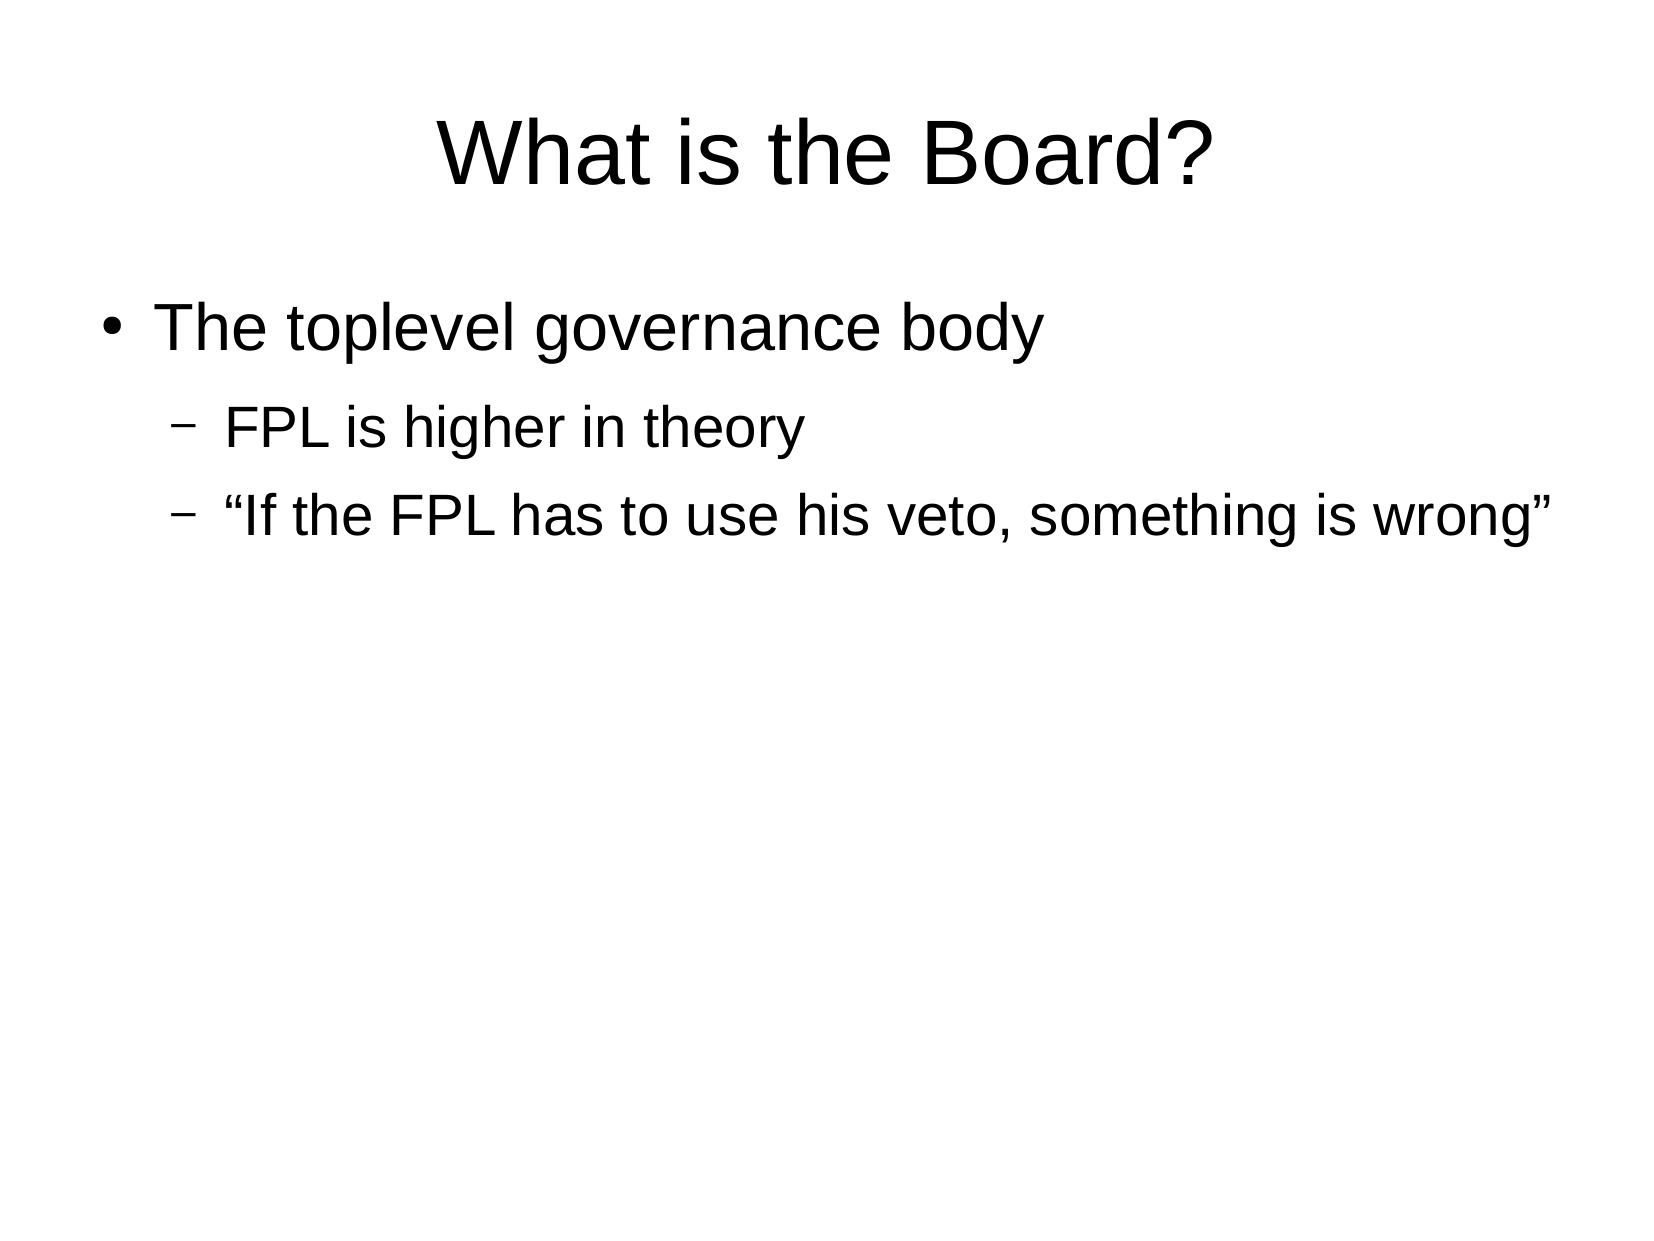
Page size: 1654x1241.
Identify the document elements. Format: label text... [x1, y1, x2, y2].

list The toplevel governance body FPL is higher in theory “If the FPL has to use his veto, something is wrong” [82, 290, 1571, 1010]
title What is the Board? [82, 49, 1571, 257]
